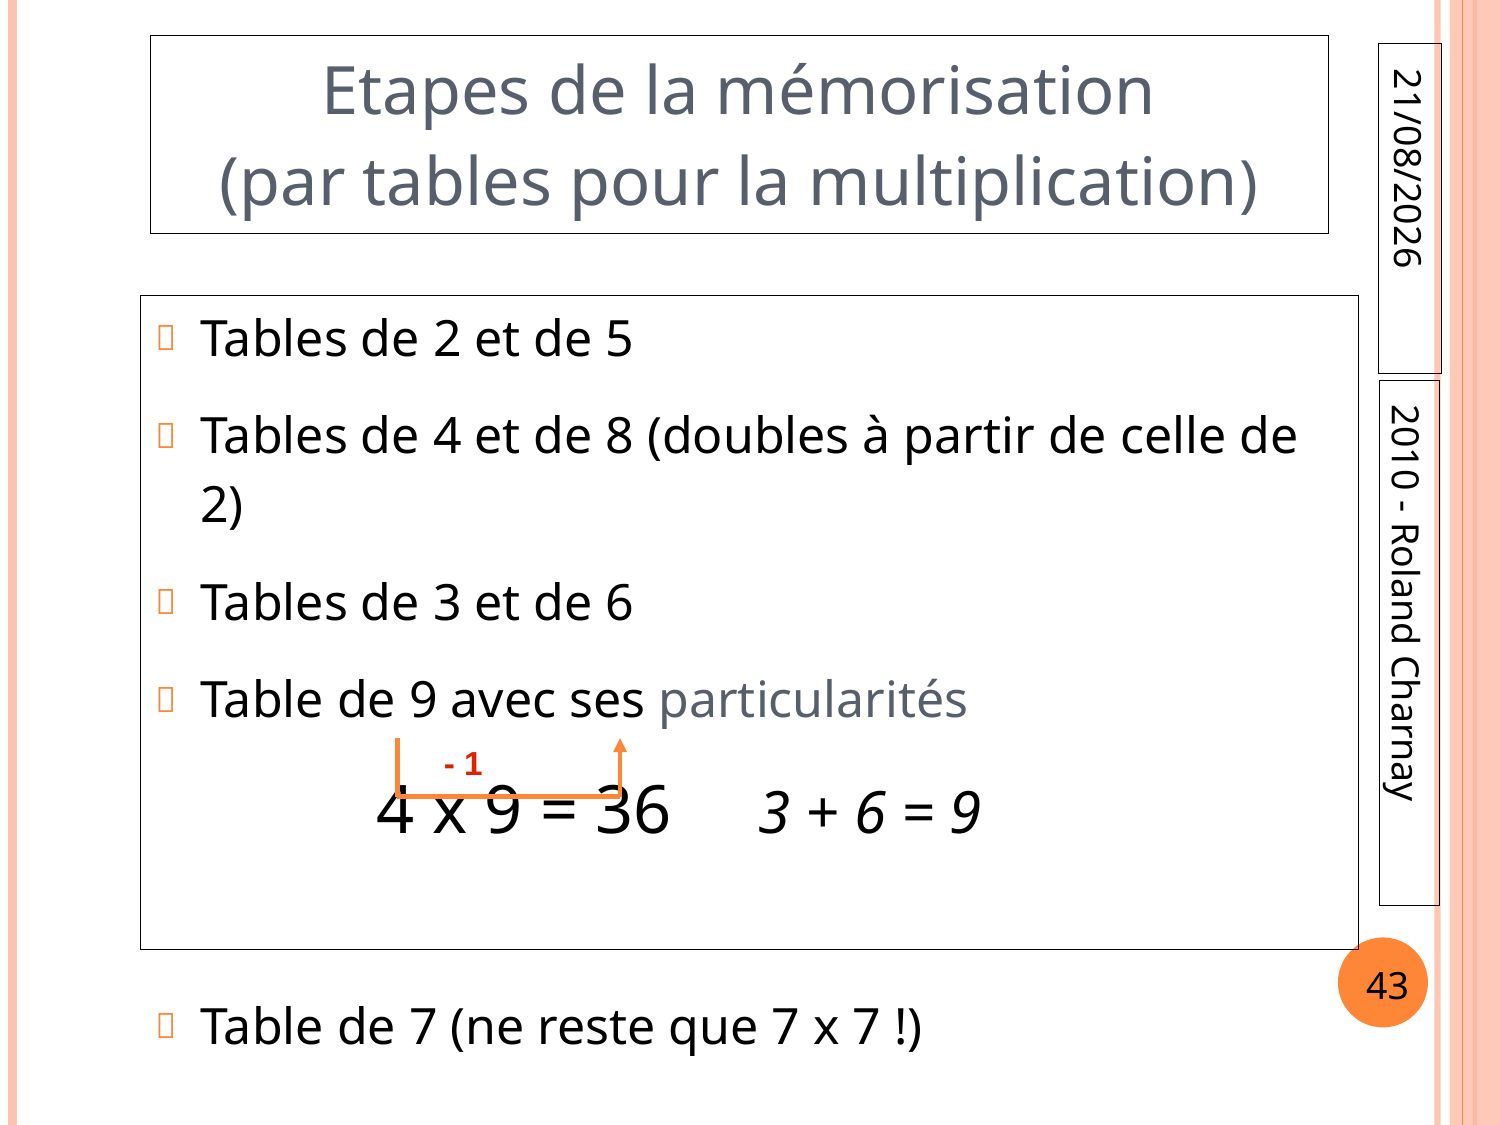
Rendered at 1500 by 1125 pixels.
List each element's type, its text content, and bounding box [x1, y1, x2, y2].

list Tables de 2 et de 5 Tables de 4 et de 8 (doubles à partir de celle de 2) Tables de 3 et de 6 Table de 9 avec ses particularités 4 x 9 = 36 3 + 6 = 9 Table de 7 (ne reste que 7 x 7 !) [140, 295, 1359, 950]
text_box <numéro> [1351, 952, 1452, 1038]
text_box - 1 [429, 738, 582, 794]
title Etapes de la mémorisation (par tables pour la multiplication) [150, 35, 1329, 234]
